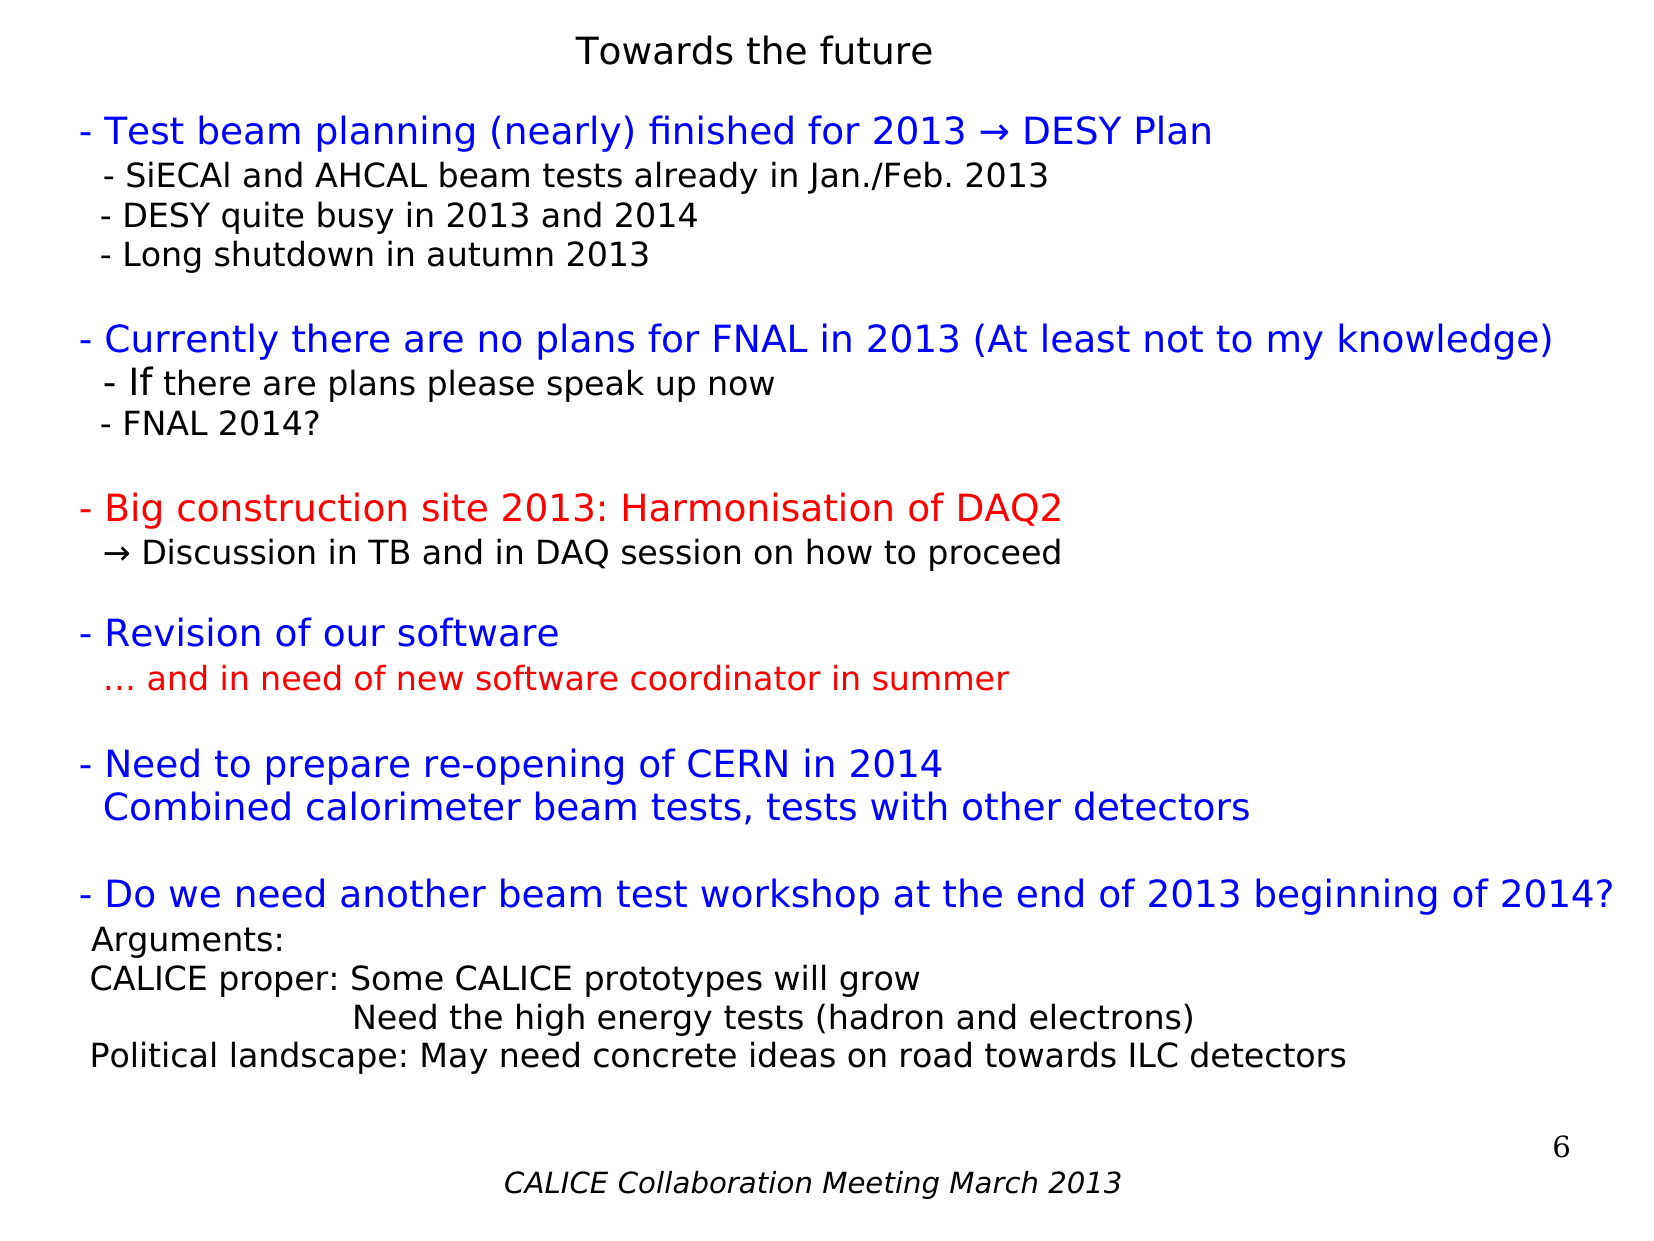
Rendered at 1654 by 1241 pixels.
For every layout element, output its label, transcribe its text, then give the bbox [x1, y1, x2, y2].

text_box - Test beam planning (nearly) finished for 2013 → DESY Plan - SiECAl and AHCAL beam tests already in Jan./Feb. 2013 - DESY quite busy in 2013 and 2014 - Long shutdown in autumn 2013 - Currently there are no plans for FNAL in 2013 (At least not to my knowledge) - If there are plans please speak up now - FNAL 2014? - Big construction site 2013: Harmonisation of DAQ2 → Discussion in TB and in DAQ session on how to proceed - Revision of our software … and in need of new software coordinator in summer - Need to prepare re-opening of CERN in 2014 Combined calorimeter beam tests, tests with other detectors - Do we need another beam test workshop at the end of 2013 beginning of 2014? Arguments: CALICE proper: Some CALICE prototypes will grow Need the high energy tests (hadron and electrons) Political landscape: May need concrete ideas on road towards ILC detectors [64, 102, 1631, 1129]
text_box Towards the future [561, 21, 953, 81]
